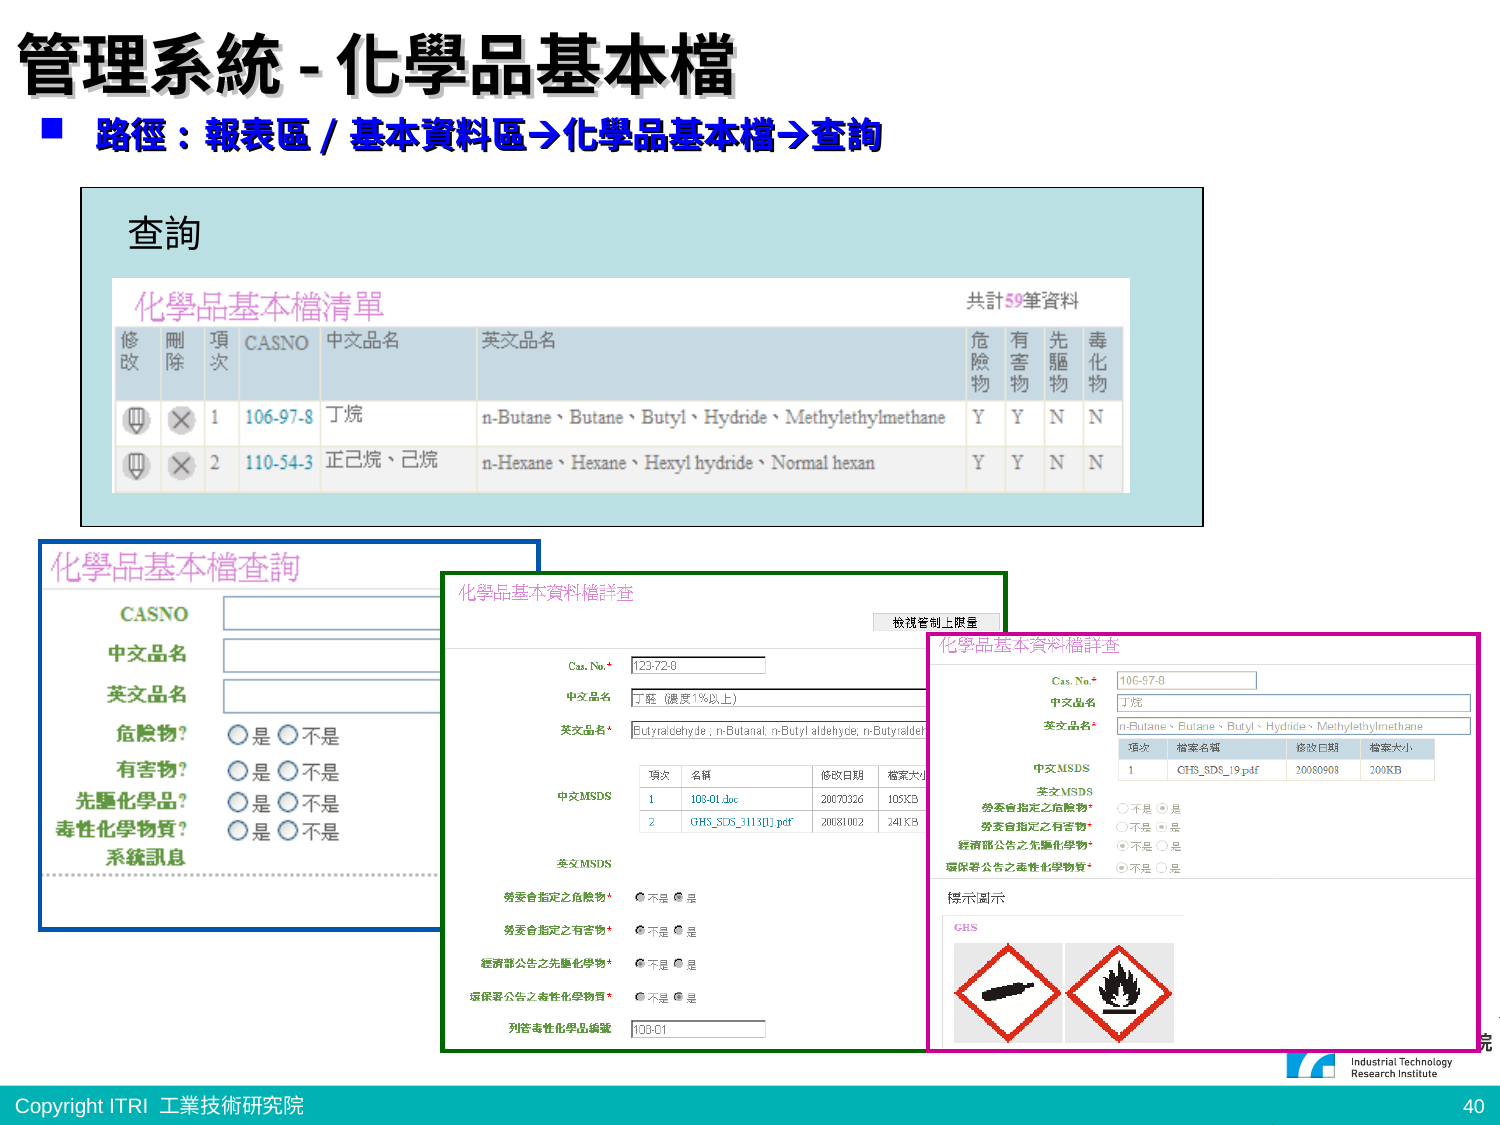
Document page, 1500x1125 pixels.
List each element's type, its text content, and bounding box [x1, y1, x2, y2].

picture [42, 544, 536, 927]
text_box 查詢 [112, 202, 218, 264]
text_box [81, 187, 1204, 527]
text_box <編號> [1406, 1085, 1500, 1125]
text_box 路徑:報表區/基本資料區化學品基本檔查詢 [24, 109, 1449, 165]
picture [930, 636, 1477, 1049]
title 管理系統-化學品基本檔 [0, 1, 1218, 125]
picture [112, 278, 1130, 493]
picture [444, 575, 1003, 1049]
